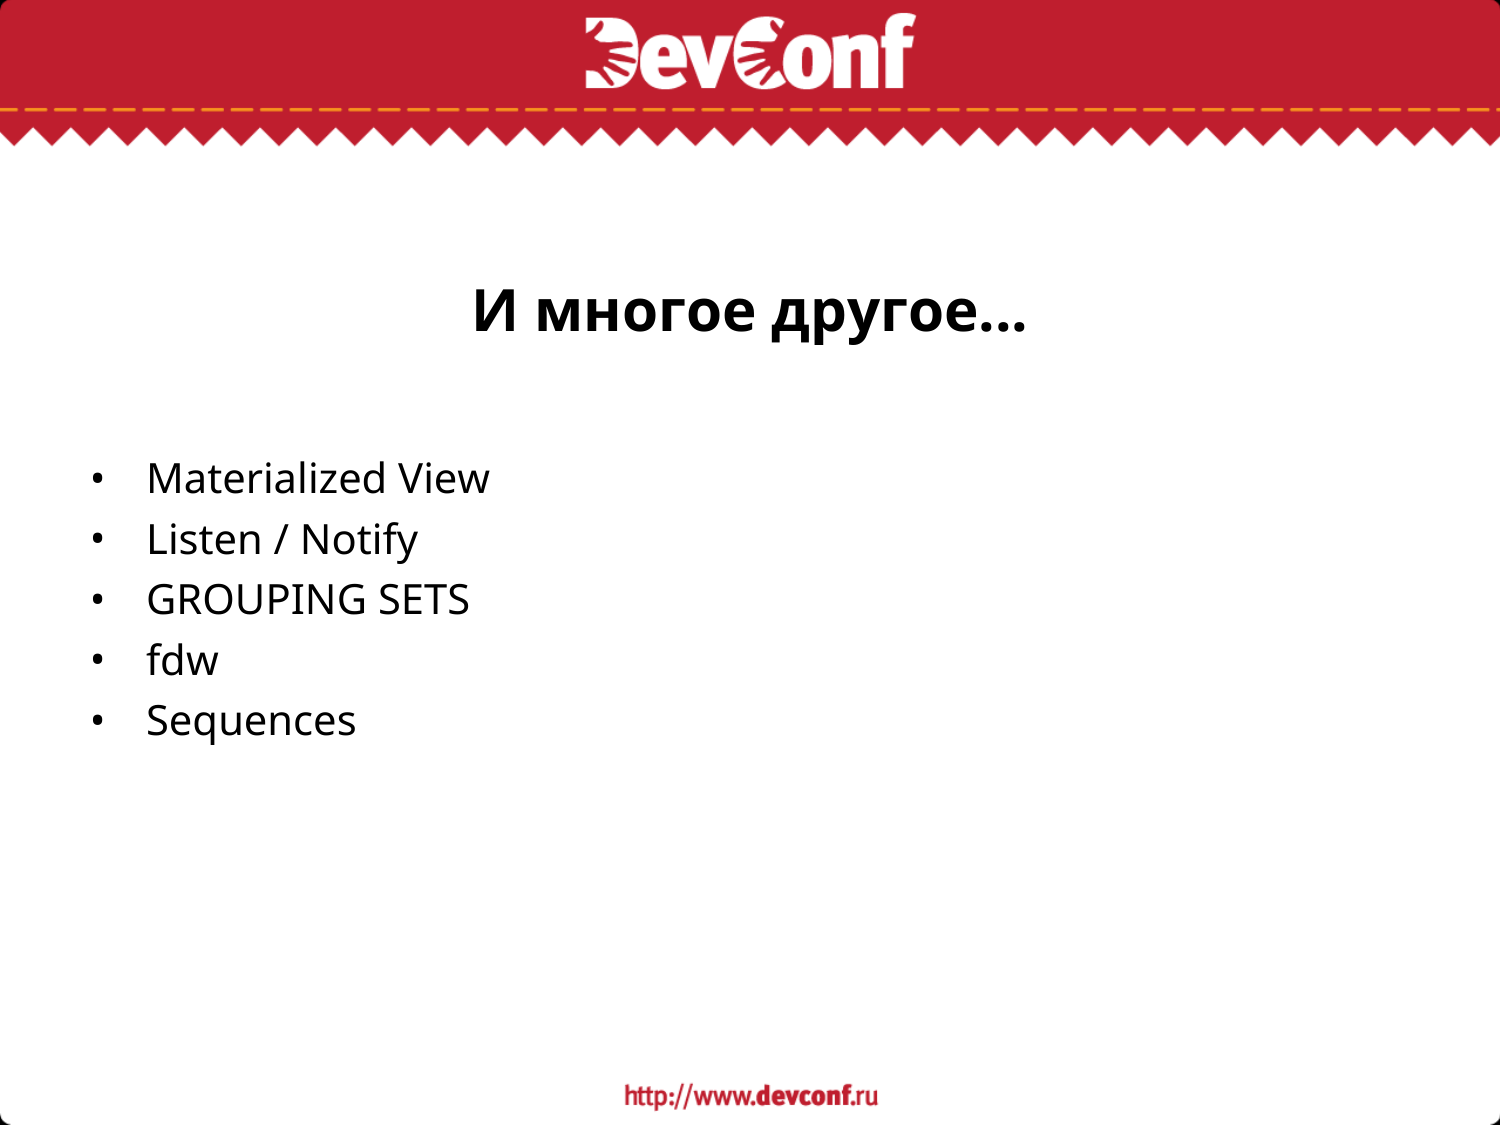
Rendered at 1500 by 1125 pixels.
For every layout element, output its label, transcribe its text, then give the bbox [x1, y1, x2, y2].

title И многое другое... [75, 219, 1426, 398]
picture [0, 0, 1500, 1125]
list Materialized View Listen / Notify GROUPING SETS fdw Sequences [75, 444, 1426, 1028]
